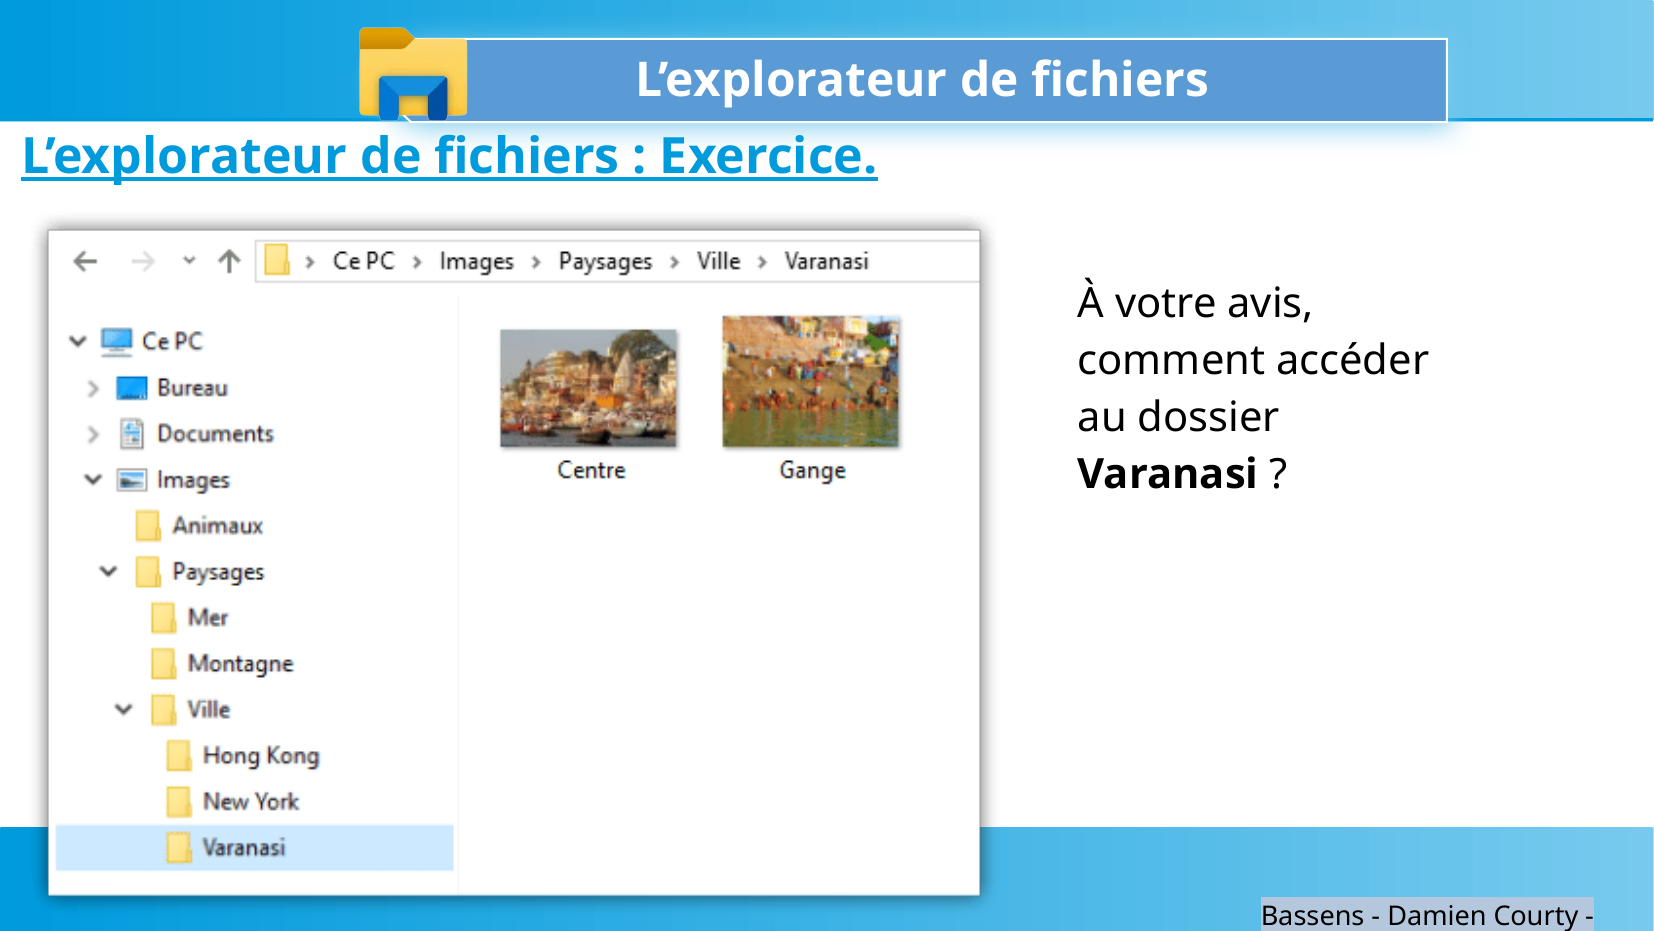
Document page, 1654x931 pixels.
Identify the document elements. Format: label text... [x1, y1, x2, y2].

picture [354, 21, 476, 125]
picture [29, 211, 1000, 916]
text_box À votre avis, comment accéder au dossier Varanasi ? [1062, 265, 1477, 477]
text_box L’explorateur de fichiers : Exercice. [6, 112, 1565, 228]
text_box L’explorateur de fichiers [476, 38, 1447, 112]
text_box Bassens - Damien Courty - 2024 [1246, 889, 1654, 931]
